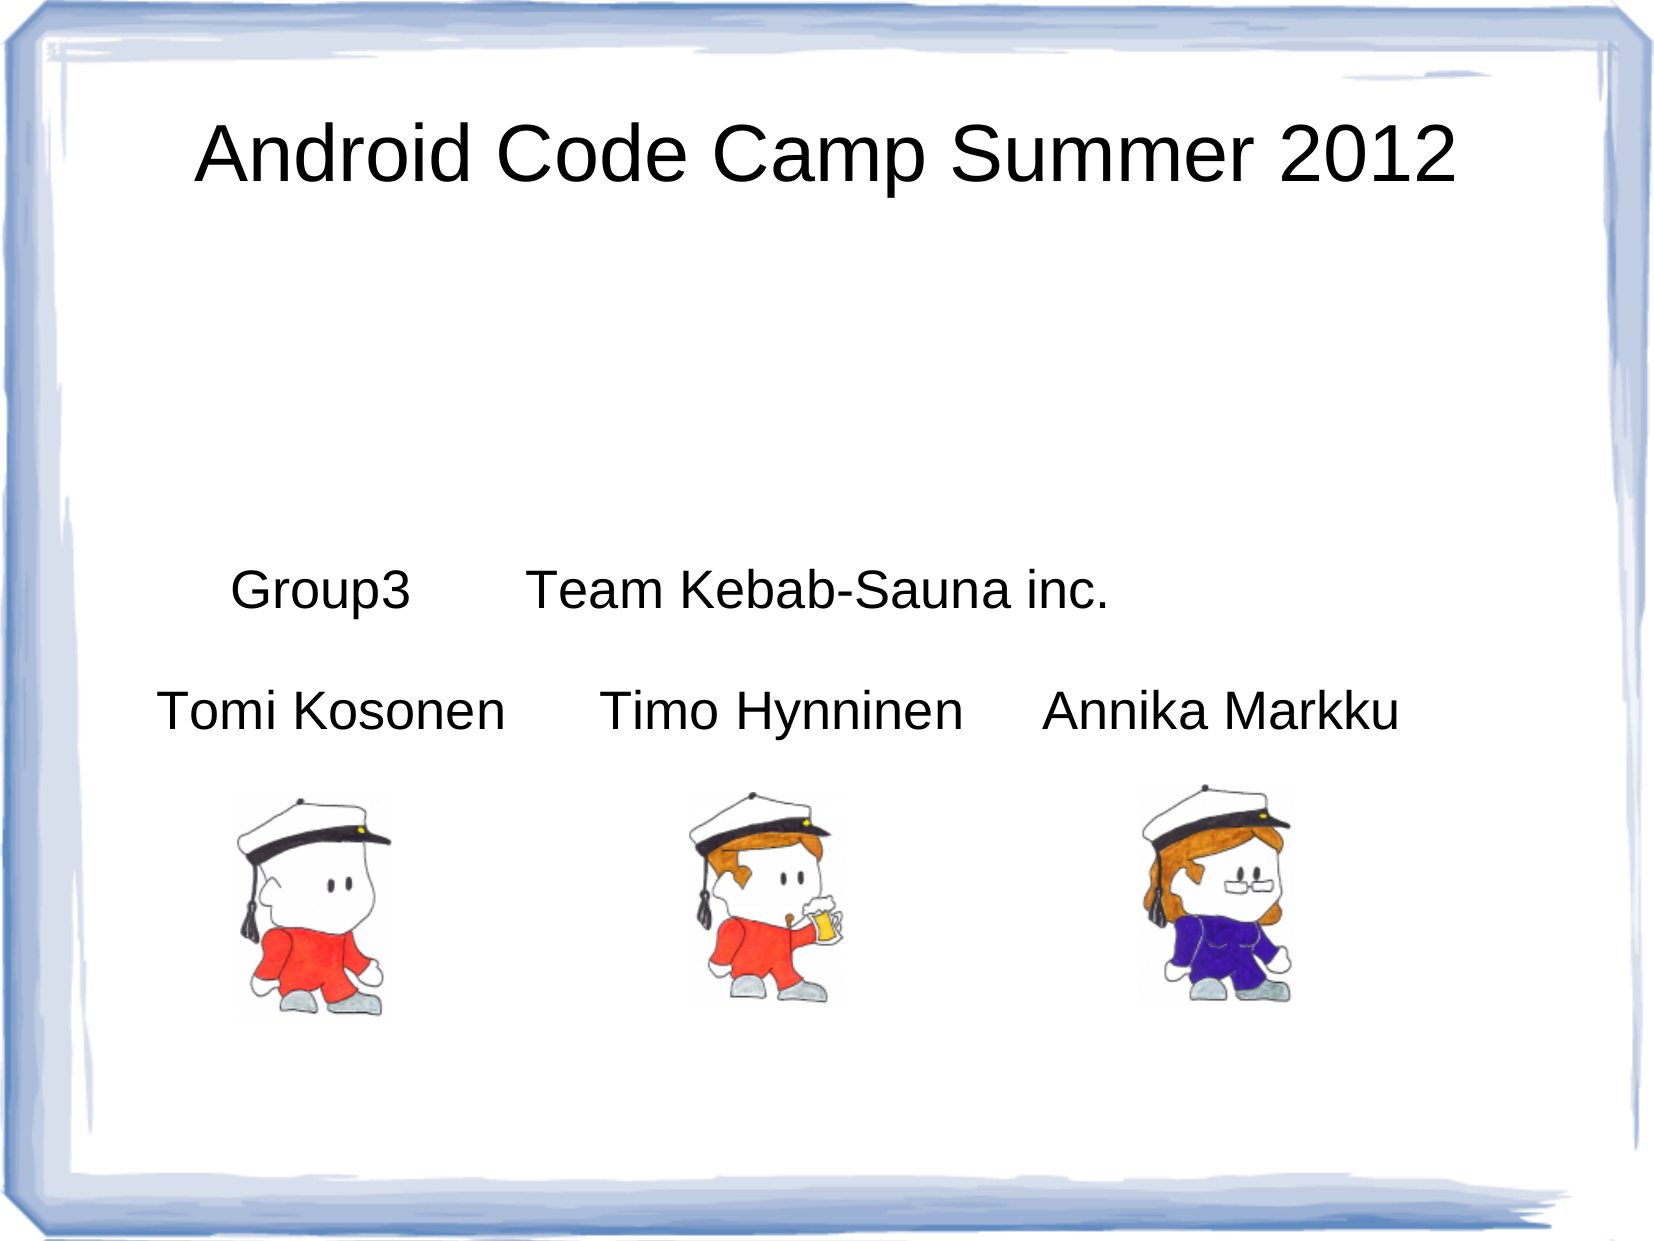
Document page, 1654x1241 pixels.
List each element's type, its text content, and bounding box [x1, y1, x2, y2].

subtitle Group3 Team Kebab-Sauna inc. Tomi Kosonen Timo Hynninen Annika Markku [82, 290, 1538, 1010]
picture [0, 0, 1654, 1241]
title Android Code Camp Summer 2012 [82, 49, 1571, 257]
